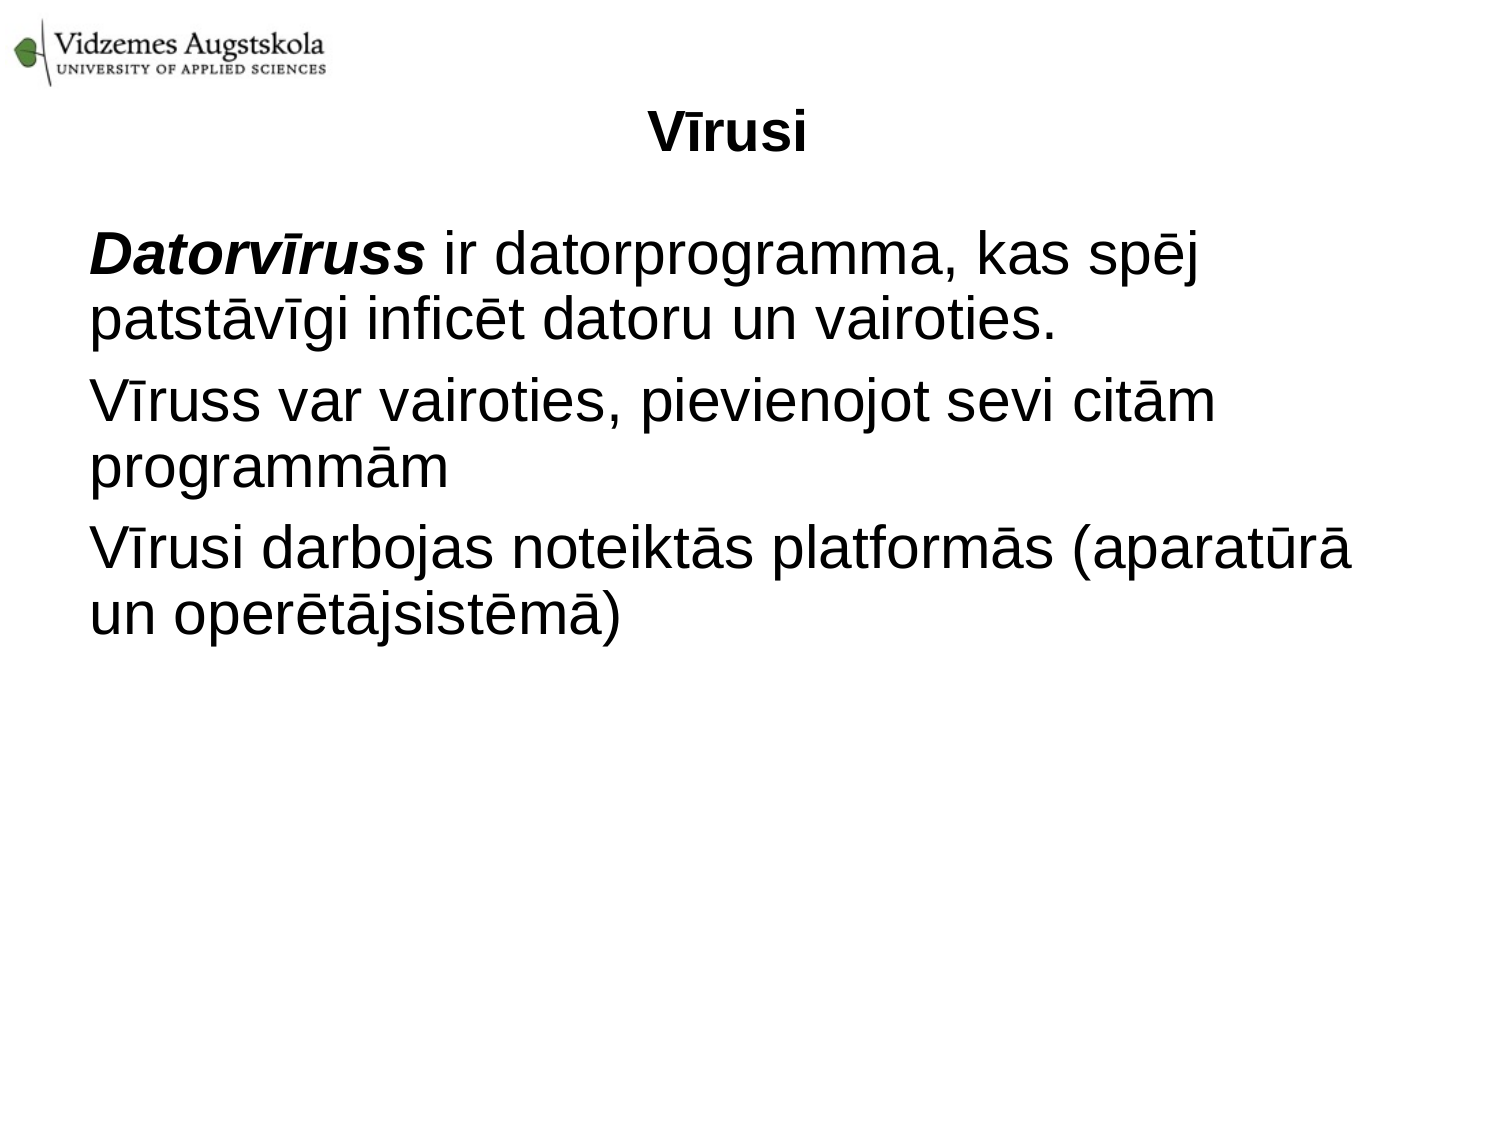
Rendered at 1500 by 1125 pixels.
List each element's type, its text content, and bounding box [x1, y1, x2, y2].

title Vīrusi [85, 87, 1372, 177]
list Datorvīruss ir datorprogramma, kas spēj patstāvīgi inficēt datoru un vairoties. Vīruss var vairoties, pievienojot sevi citām programmām Vīrusi darbojas noteiktās platformās (aparatūrā un operētājsistēmā) [74, 214, 1424, 1004]
picture [5, 2, 334, 102]
